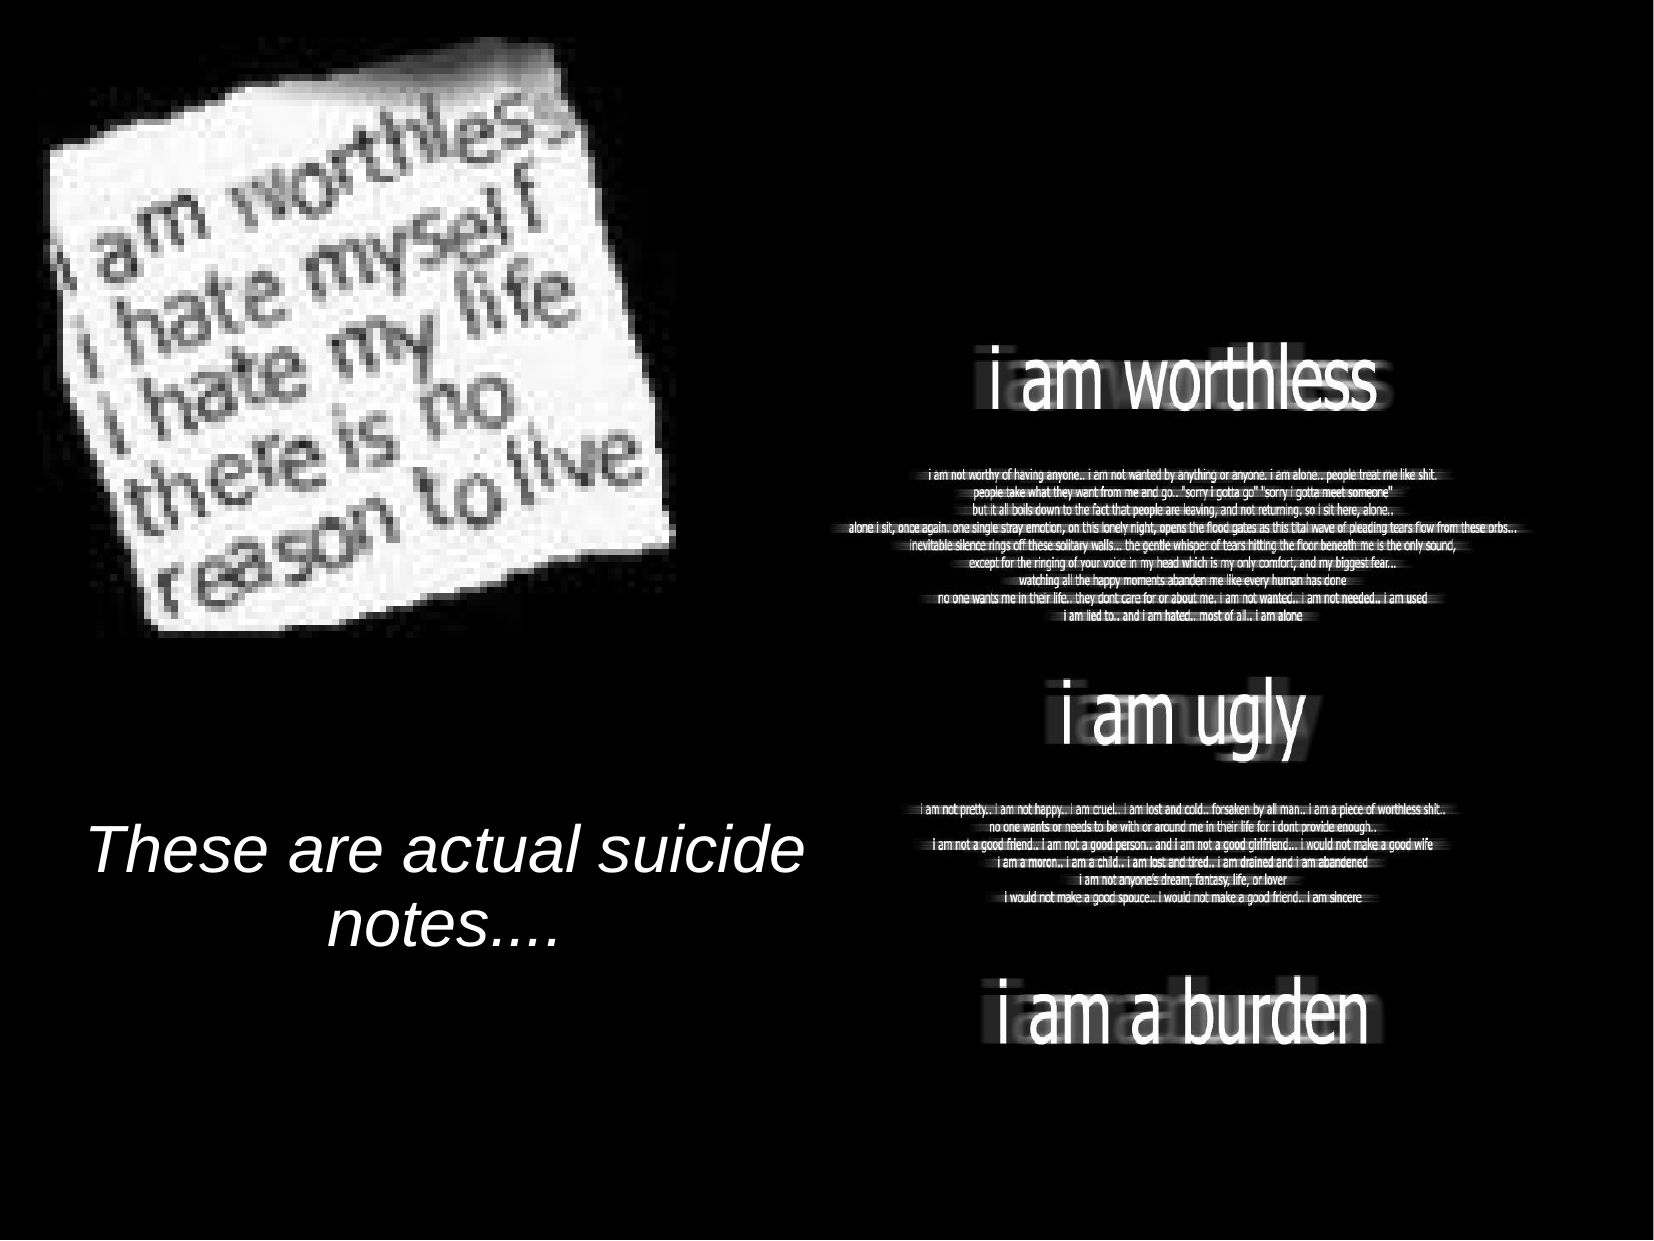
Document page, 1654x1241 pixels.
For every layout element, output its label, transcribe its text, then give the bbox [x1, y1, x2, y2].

picture [750, 224, 1613, 1163]
list These are actual suicide notes.... [82, 290, 809, 1094]
picture [37, 37, 676, 638]
